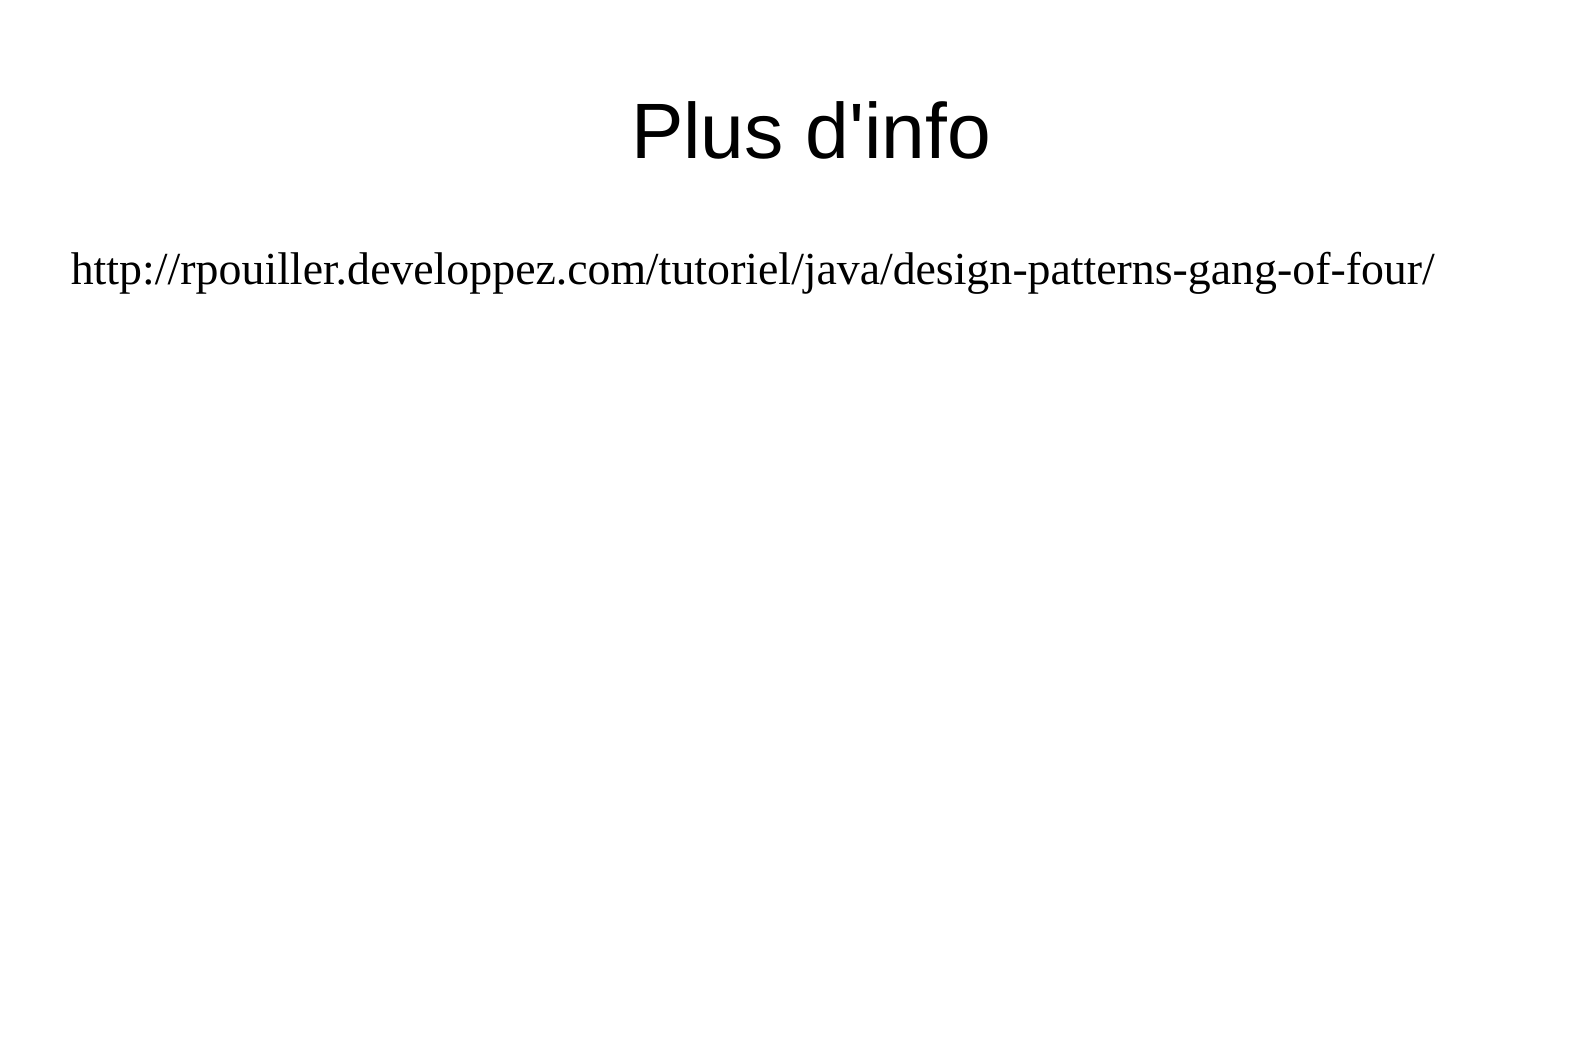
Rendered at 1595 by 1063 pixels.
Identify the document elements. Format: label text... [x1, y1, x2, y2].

list http://rpouiller.developpez.com/tutoriel/java/design-patterns-gang-of-four/ [70, 243, 1506, 945]
title Plus d'info [79, 42, 1515, 220]
